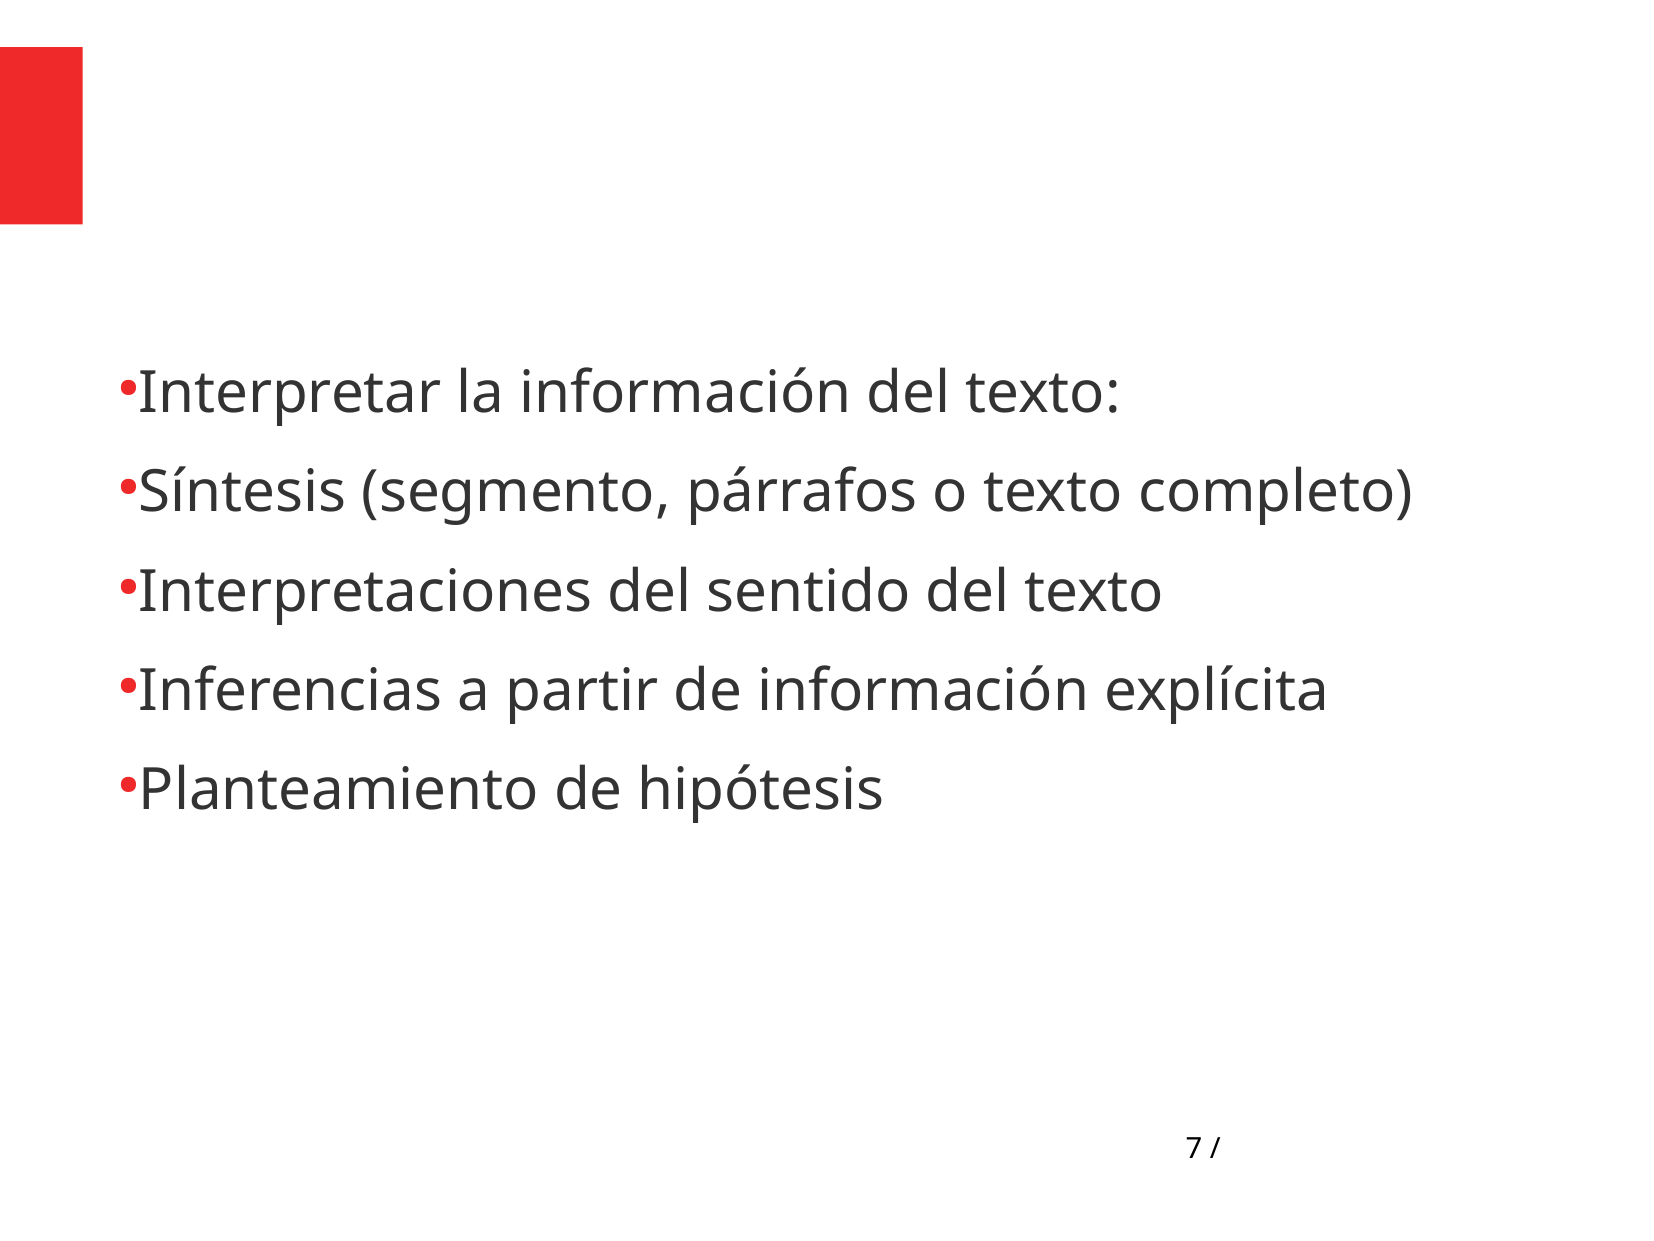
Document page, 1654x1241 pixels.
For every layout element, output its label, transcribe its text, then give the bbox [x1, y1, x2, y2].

list Interpretar la información del texto: Síntesis (segmento, párrafos o texto completo) Interpretaciones del sentido del texto Inferencias a partir de información explícita Planteamiento de hipótesis [118, 354, 1536, 1074]
text_box / [1185, 1129, 1571, 1216]
